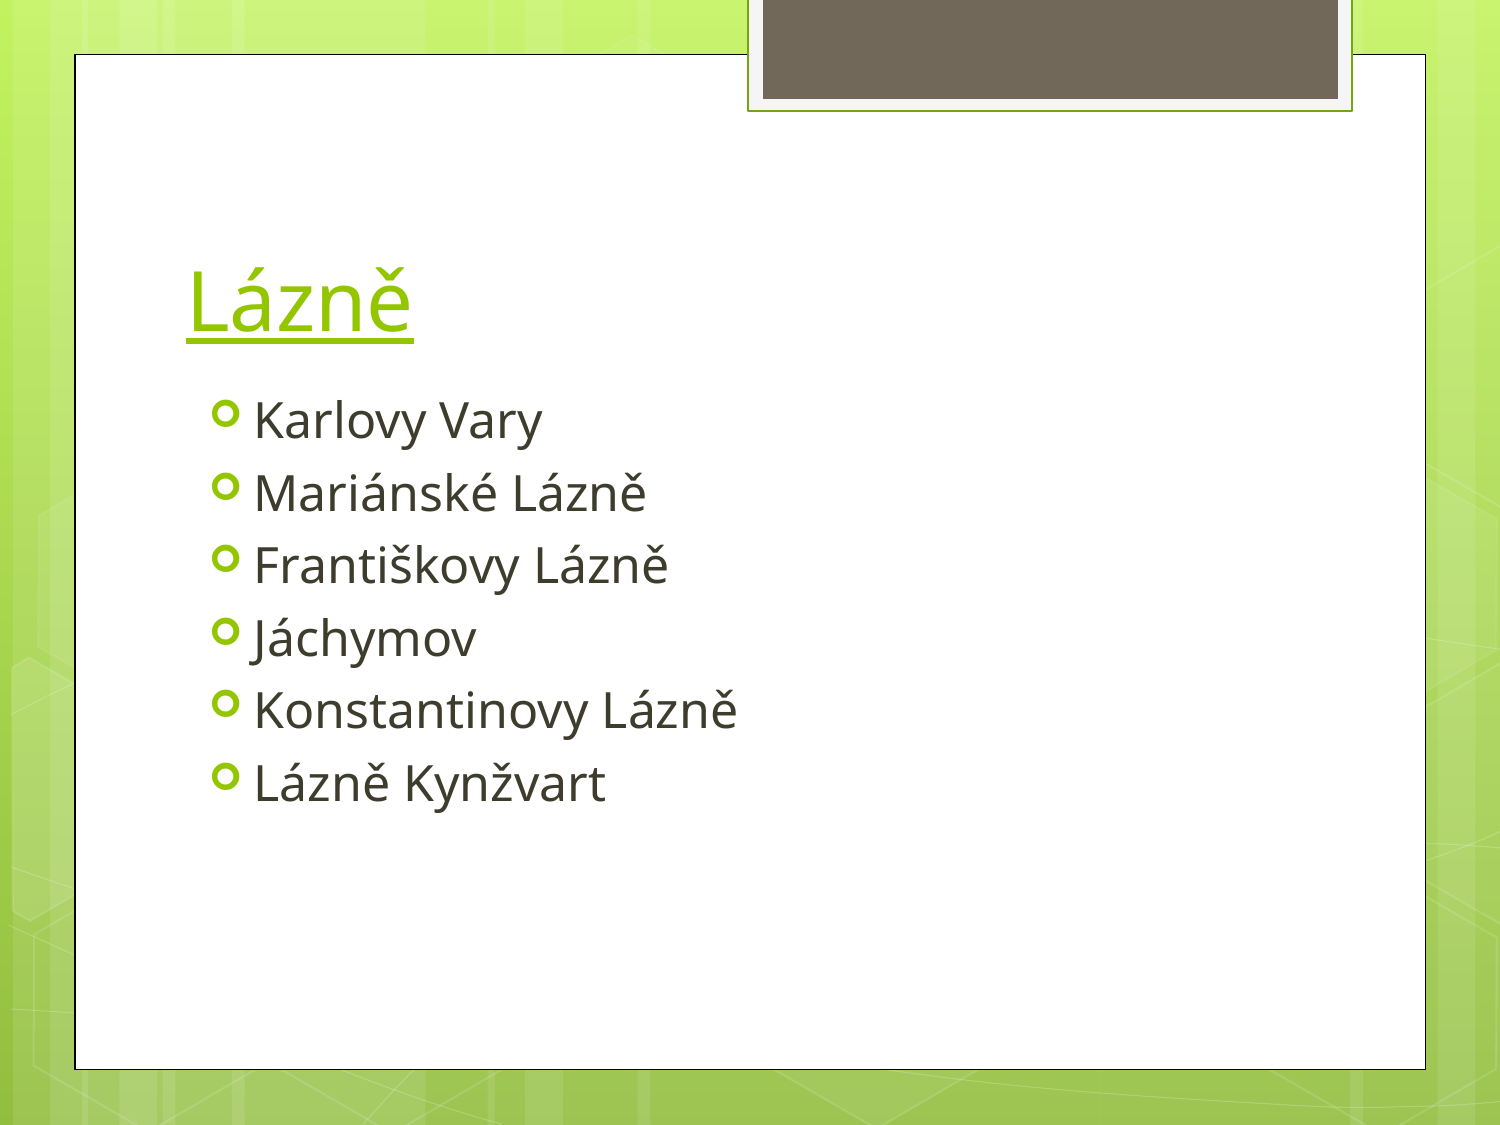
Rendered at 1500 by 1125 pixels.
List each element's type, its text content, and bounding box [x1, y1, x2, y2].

title Lázně [171, 168, 1324, 356]
list Karlovy Vary Mariánské Lázně Františkovy Lázně Jáchymov Konstantinovy Lázně Lázně Kynžvart [171, 381, 1283, 957]
